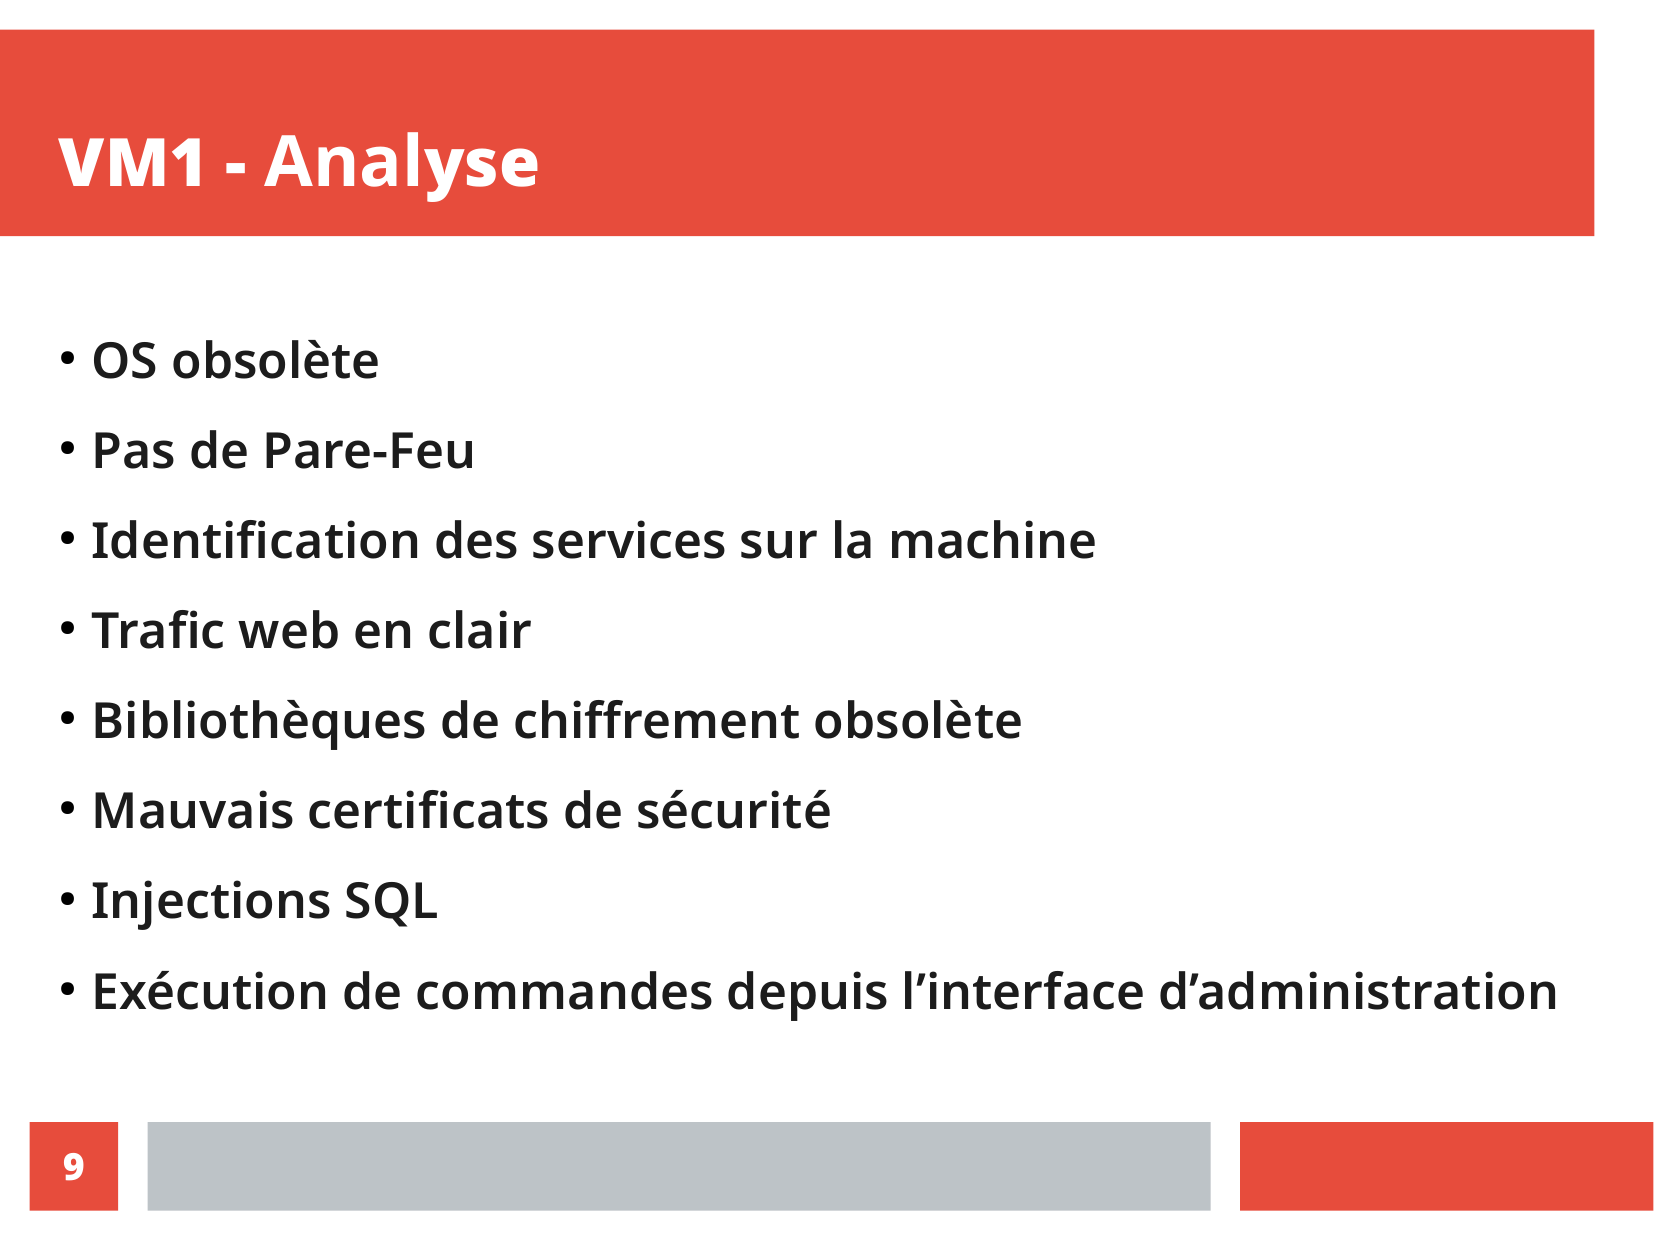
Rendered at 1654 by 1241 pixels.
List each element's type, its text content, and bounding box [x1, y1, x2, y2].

list OS obsolète Pas de Pare-Feu Identification des services sur la machine Trafic web en clair Bibliothèques de chiffrement obsolète Mauvais certificats de sécurité Injections SQL Exécution de commandes depuis l’interface d’administration [59, 324, 1565, 1093]
title VM1 - Analyse [59, 59, 1595, 207]
